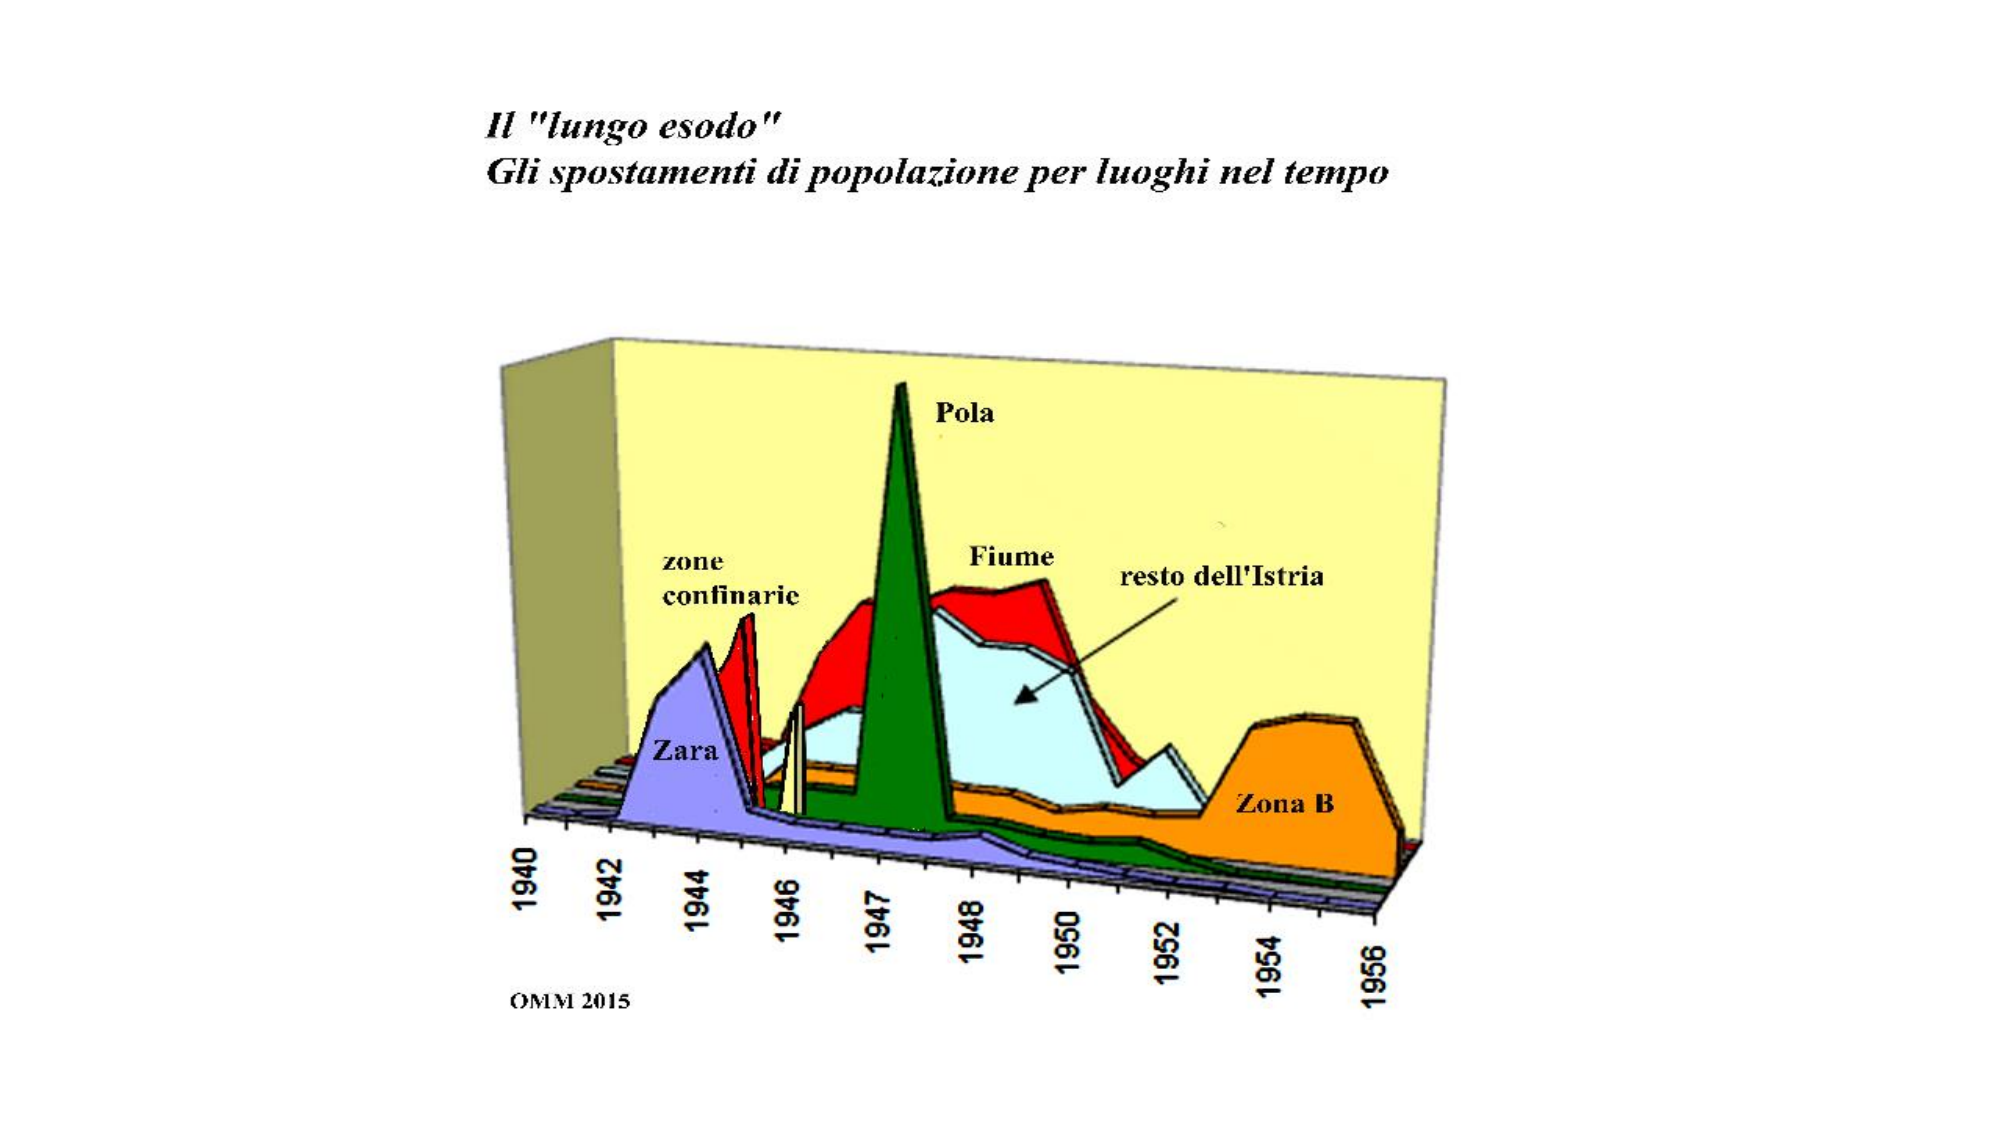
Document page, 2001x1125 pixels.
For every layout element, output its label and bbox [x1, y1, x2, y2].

picture [397, 32, 1603, 1055]
